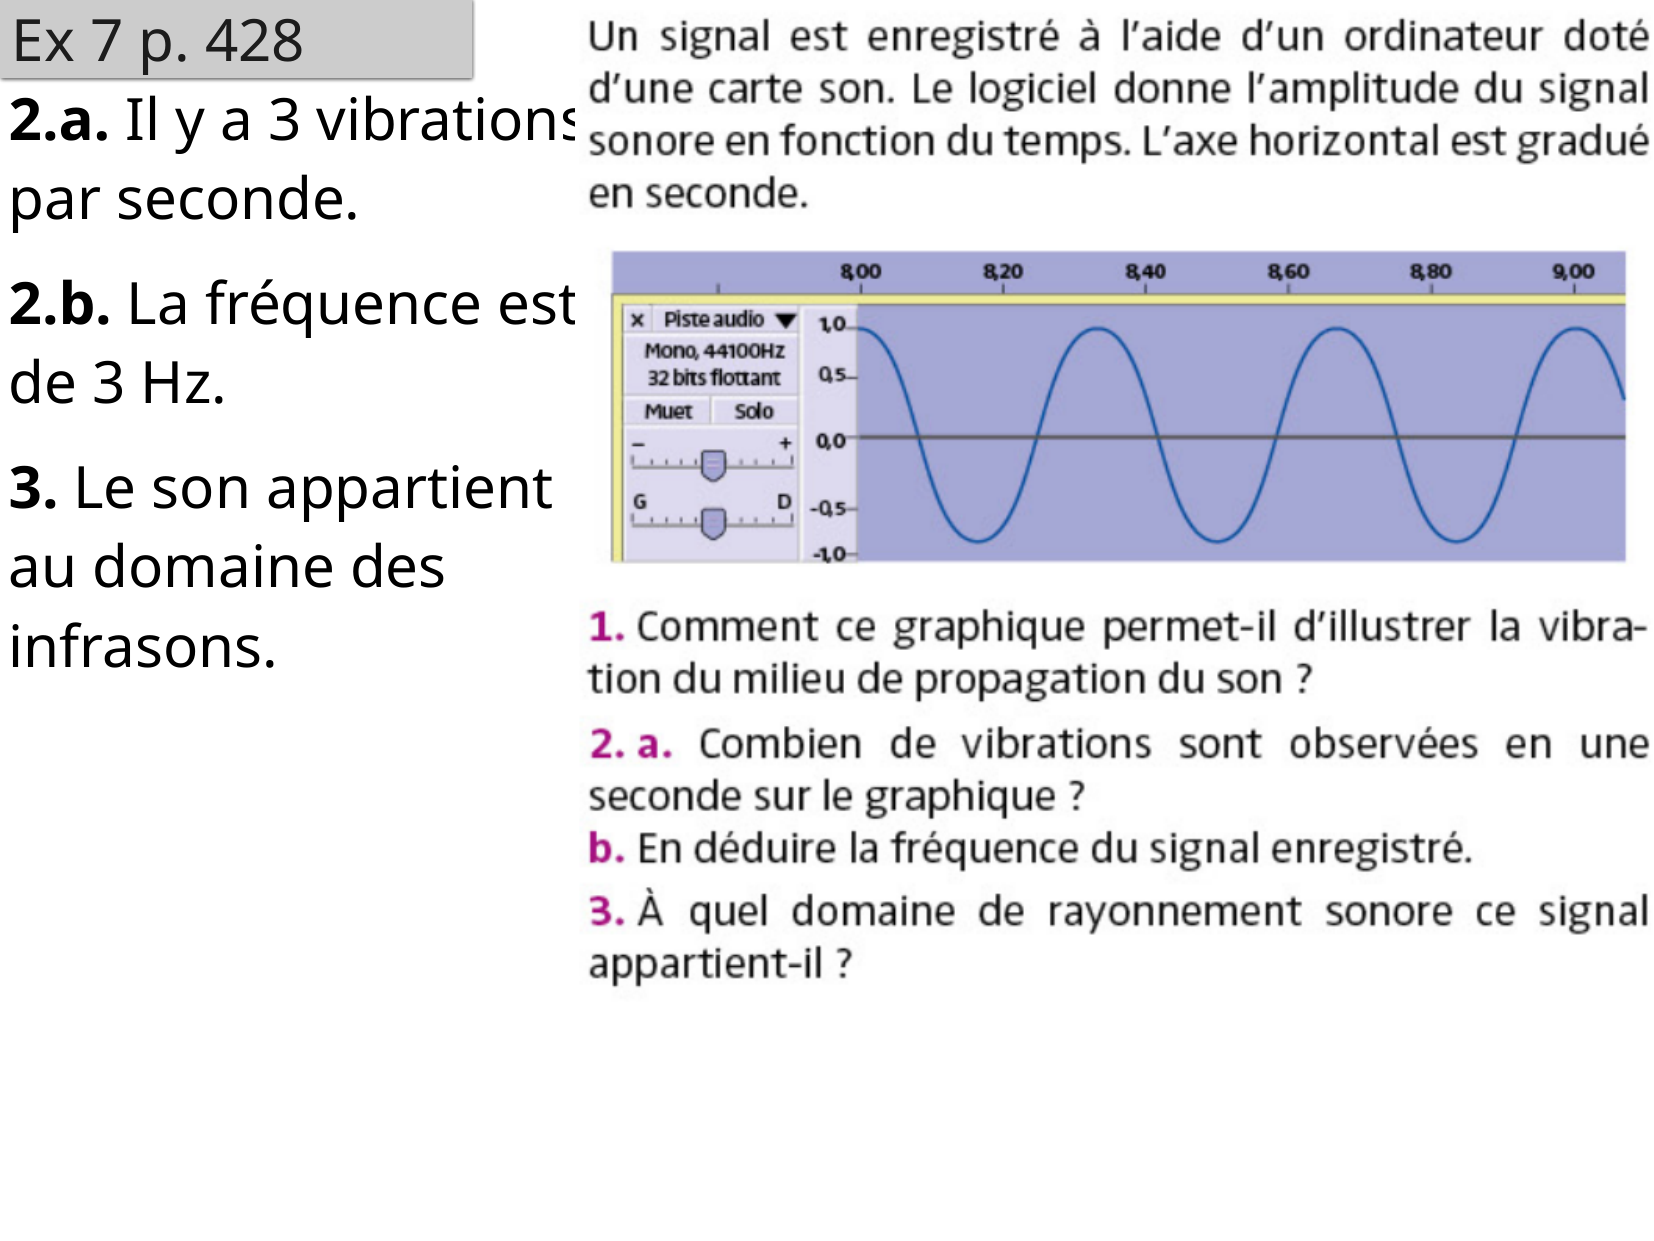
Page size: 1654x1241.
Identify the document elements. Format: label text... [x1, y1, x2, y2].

title Ex 7 p. 428 [0, 0, 473, 79]
list 2.a. Il y a 3 vibrations par seconde. 2.b. La fréquence est de 3 Hz. 3. Le son appartient au domaine des infrasons. [8, 78, 1654, 1241]
picture [575, 0, 1654, 1027]
